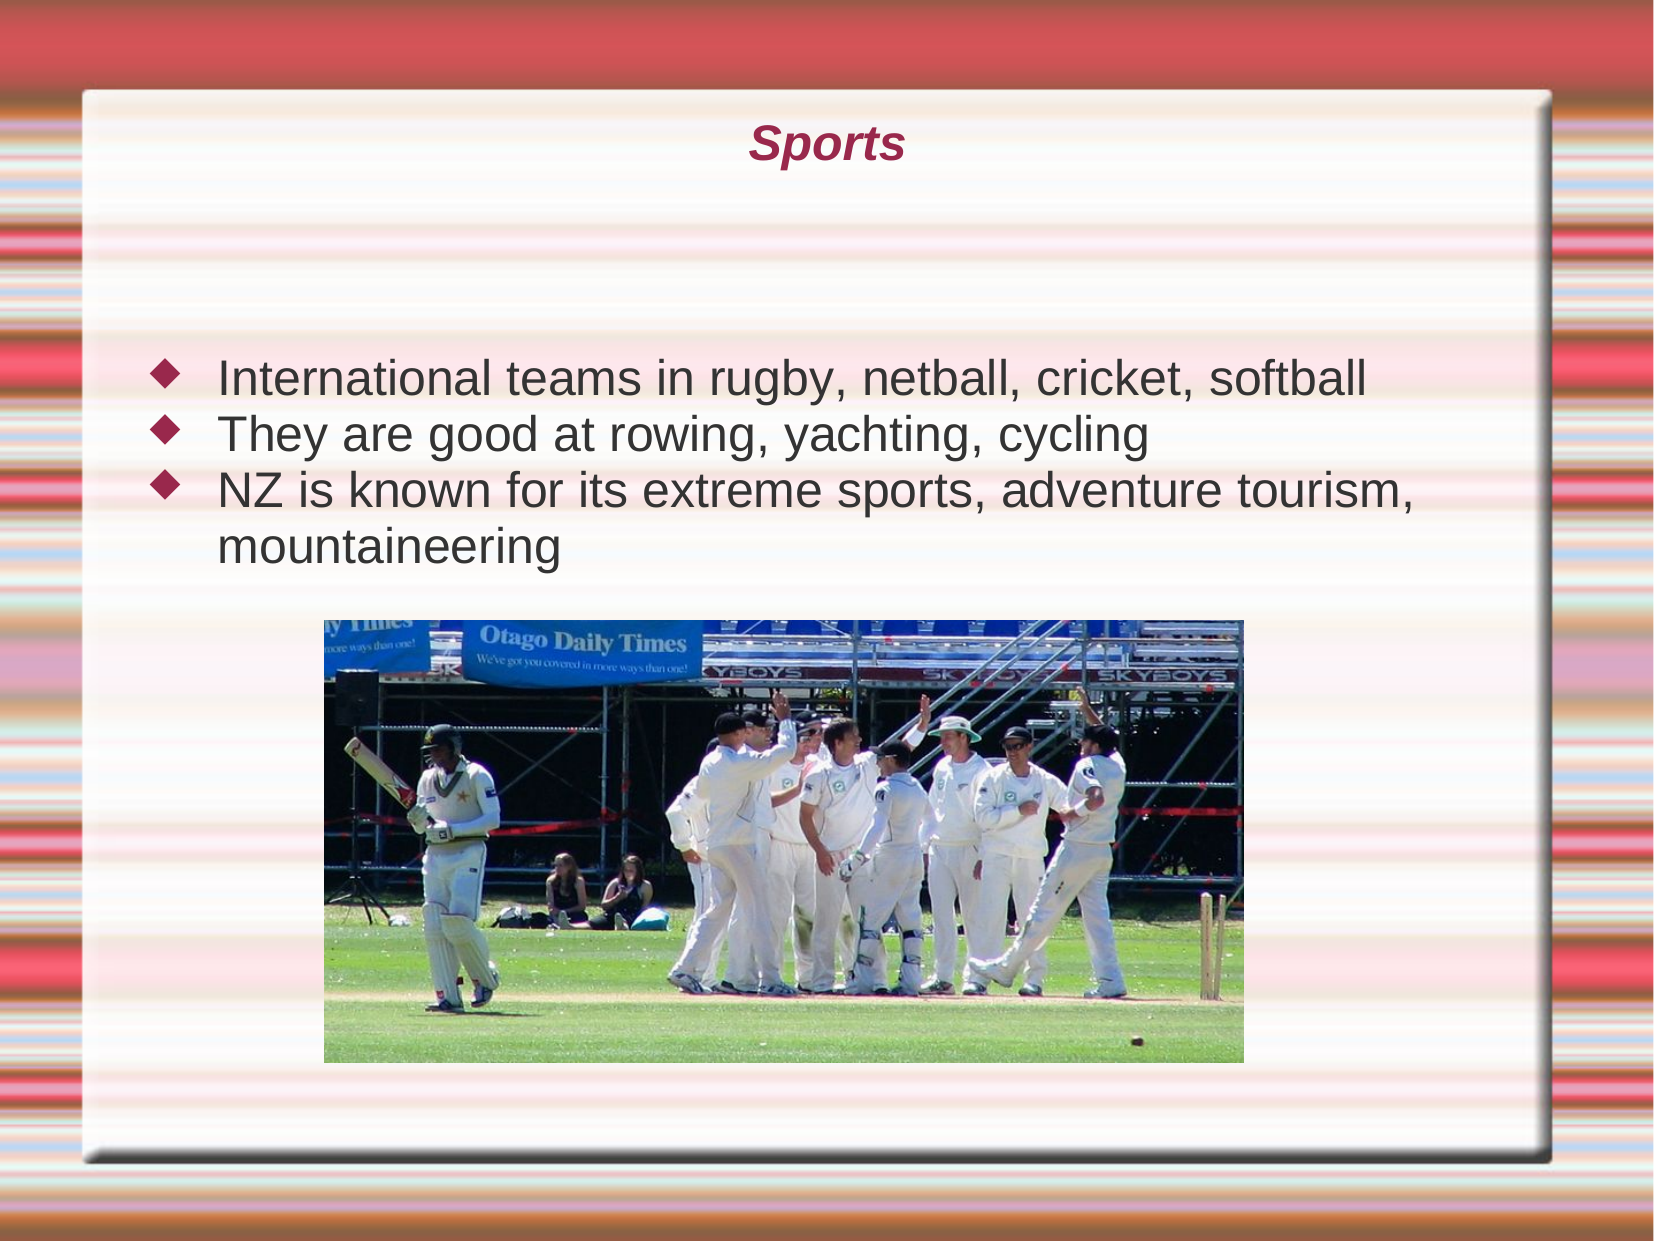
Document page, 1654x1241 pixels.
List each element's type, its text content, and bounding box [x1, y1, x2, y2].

title Sports [121, 57, 1534, 230]
picture [0, 0, 1654, 1241]
list International teams in rugby, netball, cricket, softball They are good at rowing, yachting, cycling NZ is known for its extreme sports, adventure tourism, mountaineering [134, 350, 1516, 1118]
